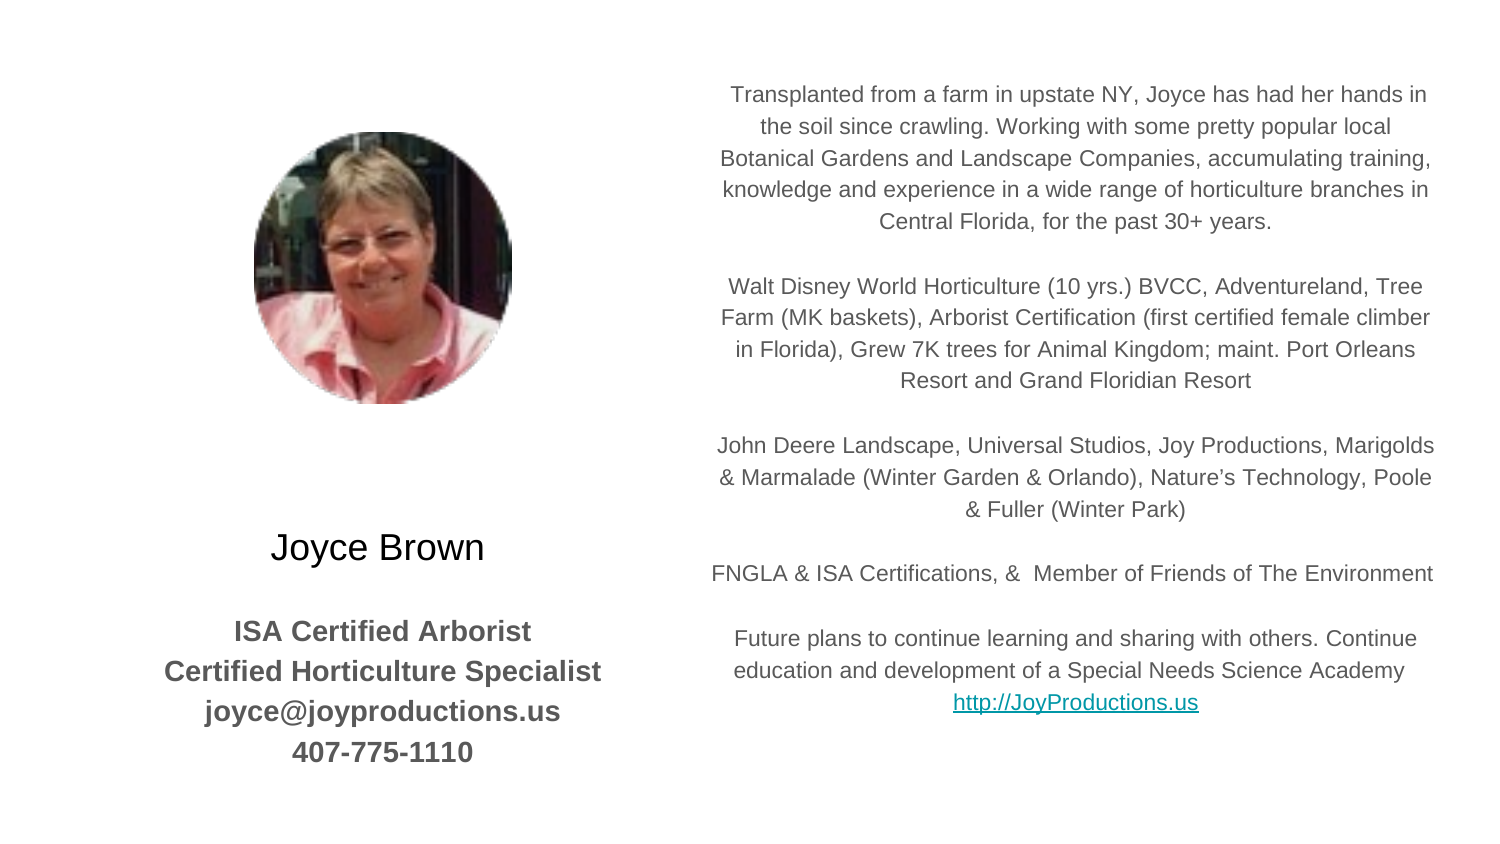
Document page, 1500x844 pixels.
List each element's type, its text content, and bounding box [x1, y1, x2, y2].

list Transplanted from a farm in upstate NY, Joyce has had her hands in the soil since crawling. Working with some pretty popular local Botanical Gardens and Landscape Companies, accumulating training, knowledge and experience in a wide range of horticulture branches in Central Florida, for the past 30+ years. Walt Disney World Horticulture (10 yrs.) BVCC, Adventureland, Tree Farm (MK baskets), Arborist Certification (first certified female climber in Florida), Grew 7K trees for Animal Kingdom; maint. Port Orleans Resort and Grand Floridian Resort John Deere Landscape, Universal Studios, Joy Productions, Marigolds & Marmalade (Winter Garden & Orlando), Nature’s Technology, Poole & Fuller (Winter Park) FNGLA & ISA Certifications, & Member of Friends of The Environment Future plans to continue learning and sharing with others. Continue education and development of a Special Needs Science Academy http://JoyProductions.us [695, 0, 1457, 844]
title Joyce Brown [224, 508, 542, 580]
list ISA Certified Arborist Certified Horticulture Specialist joyce@joyproductions.us 407-775-1110 [47, 591, 695, 796]
picture [254, 132, 512, 404]
